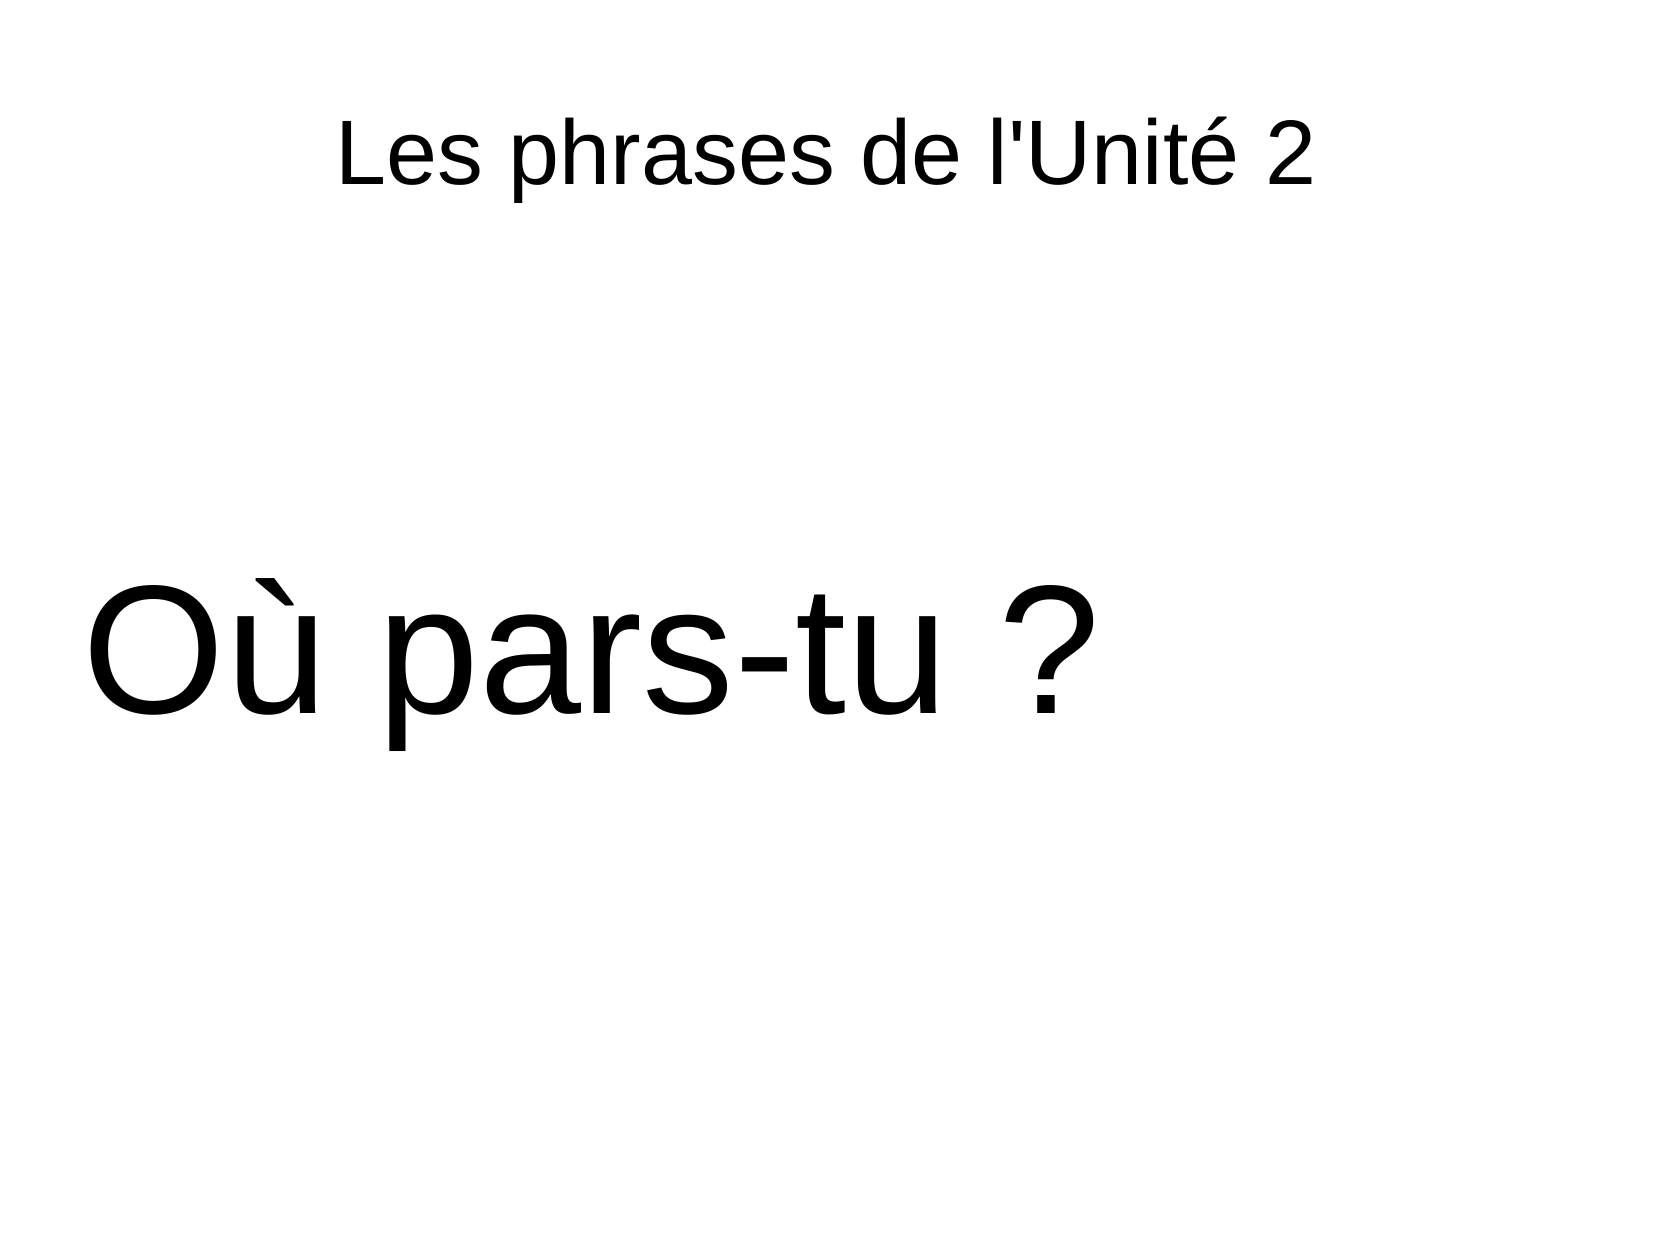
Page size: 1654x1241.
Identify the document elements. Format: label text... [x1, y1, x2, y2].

title Les phrases de l'Unité 2 [82, 49, 1571, 257]
subtitle Où pars-tu ? [82, 290, 1571, 1010]
